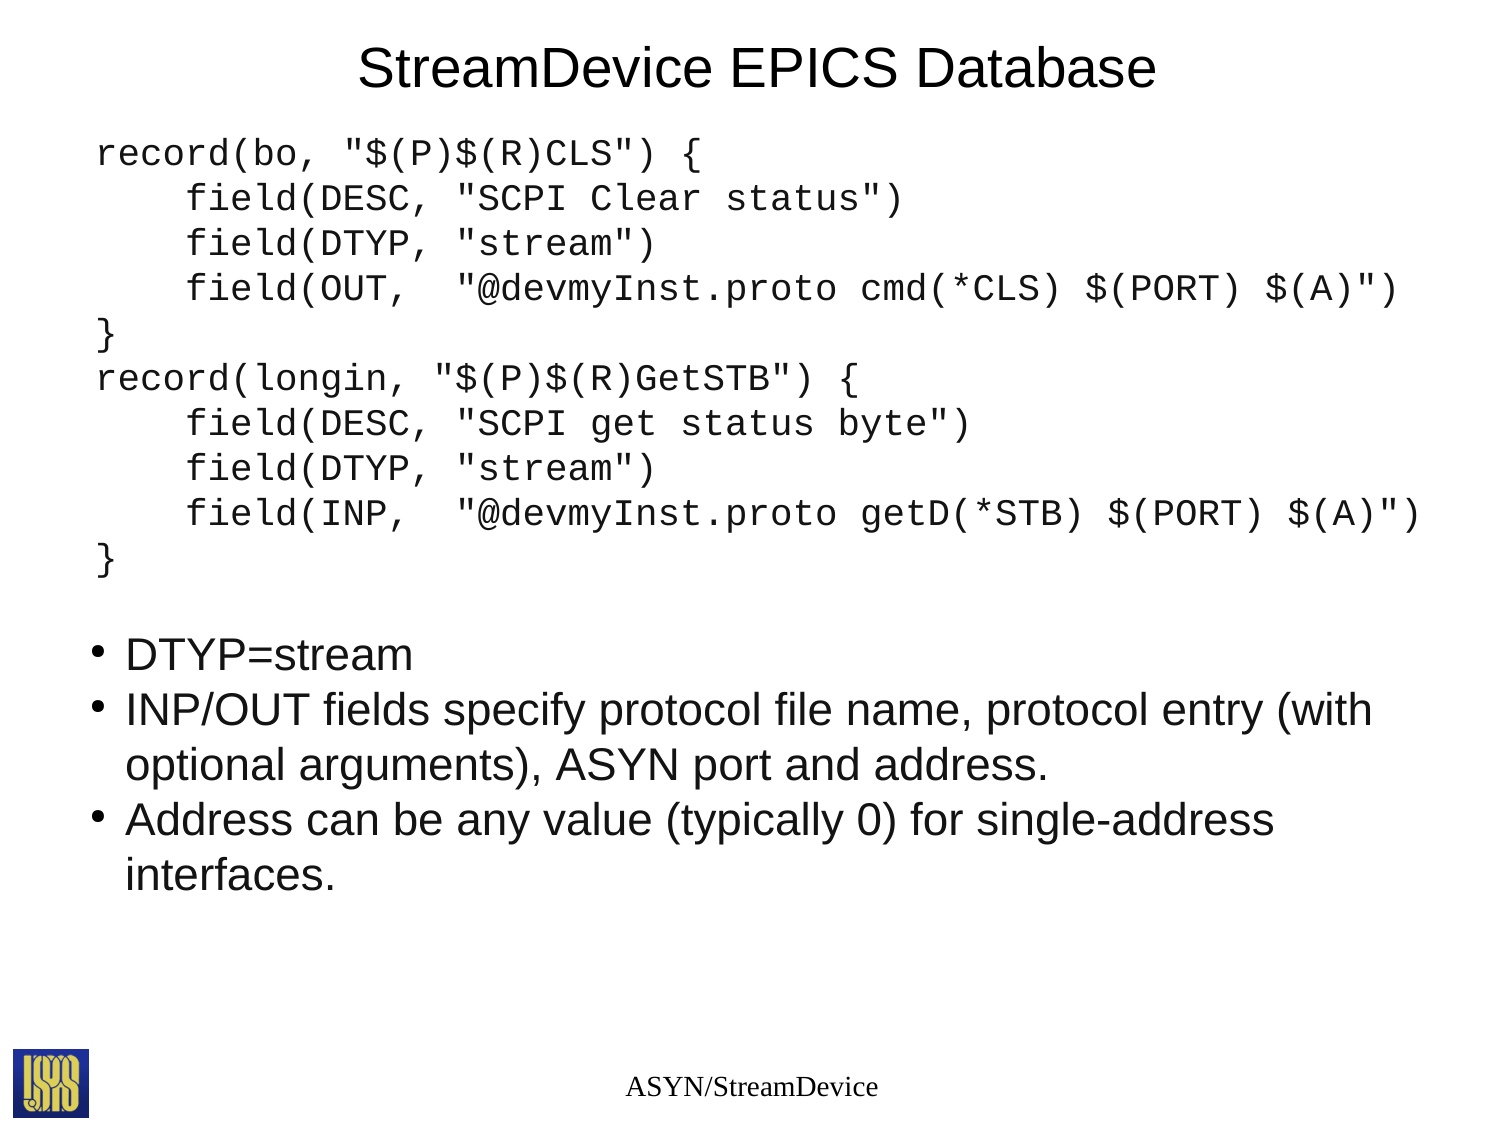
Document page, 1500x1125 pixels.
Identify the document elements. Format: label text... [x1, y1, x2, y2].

picture [13, 1049, 89, 1118]
text_box DTYP=stream INP/OUT fields specify protocol file name, protocol entry (with optional arguments), ASYN port and address. Address can be any value (typically 0) for single-address interfaces. [75, 617, 1426, 908]
title StreamDevice EPICS Database [55, 30, 1426, 107]
text_box record(bo, "$(P)$(R)CLS") { field(DESC, "SCPI Clear status") field(DTYP, "stream") field(OUT, "@devmyInst.proto cmd(*CLS) $(PORT) $(A)") } record(longin, "$(P)$(R)GetSTB") { field(DESC, "SCPI get status byte") field(DTYP, "stream") field(INP, "@devmyInst.proto getD(*STB) $(PORT) $(A)") } [80, 120, 1455, 608]
